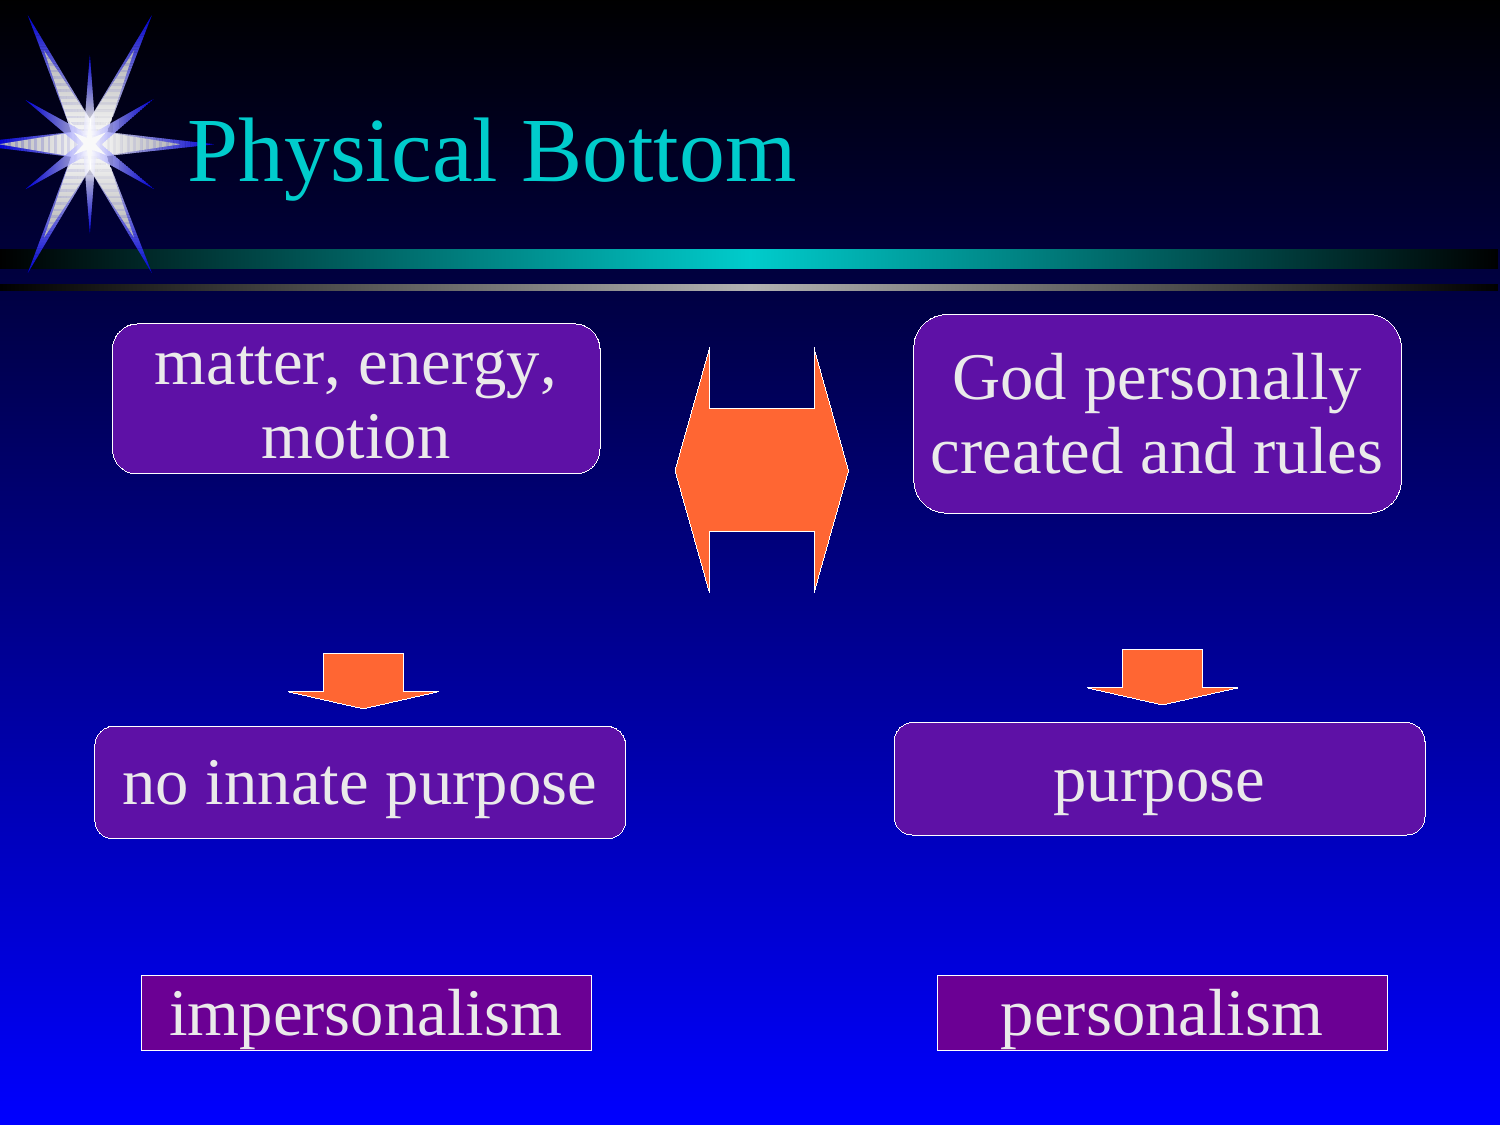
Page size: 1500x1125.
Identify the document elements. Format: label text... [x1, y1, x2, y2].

text_box personalism [937, 975, 1388, 1051]
text_box [1087, 649, 1238, 705]
text_box [288, 653, 439, 709]
text_box impersonalism [141, 975, 592, 1051]
text_box matter, energy, motion [112, 323, 601, 474]
title Physical Bottom [187, 56, 1463, 244]
text_box God personally created and rules [913, 314, 1402, 514]
text_box purpose [894, 722, 1426, 836]
text_box no innate purpose [94, 726, 626, 839]
text_box [675, 347, 849, 593]
